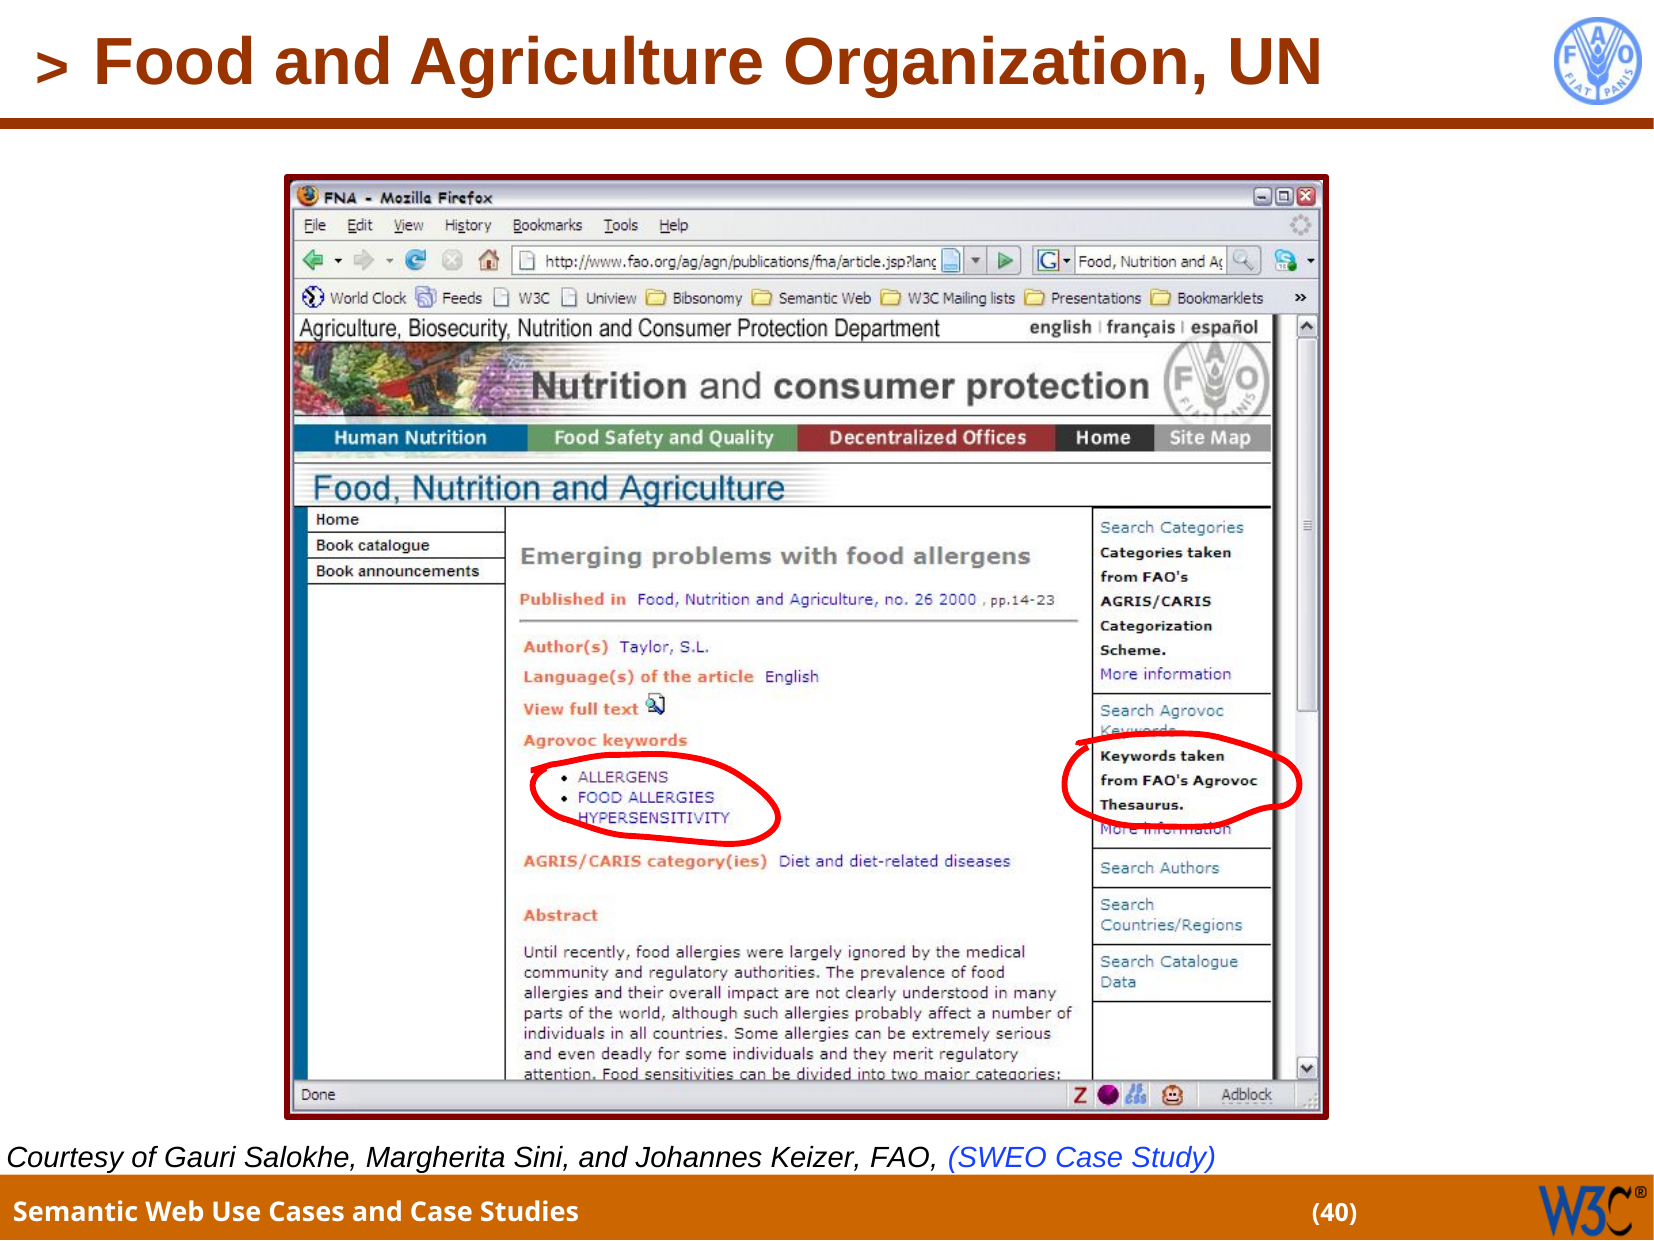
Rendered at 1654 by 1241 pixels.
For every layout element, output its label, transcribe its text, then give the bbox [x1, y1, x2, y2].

text_box Courtesy of Gauri Salokhe, Margherita Sini, and Johannes Keizer, FAO, (SWEO Case Study) [6, 1139, 1217, 1173]
picture [1554, 17, 1642, 105]
title Food and Agriculture Organization, UN [93, 0, 1493, 124]
picture [1535, 1183, 1651, 1240]
picture [289, 179, 1324, 1115]
